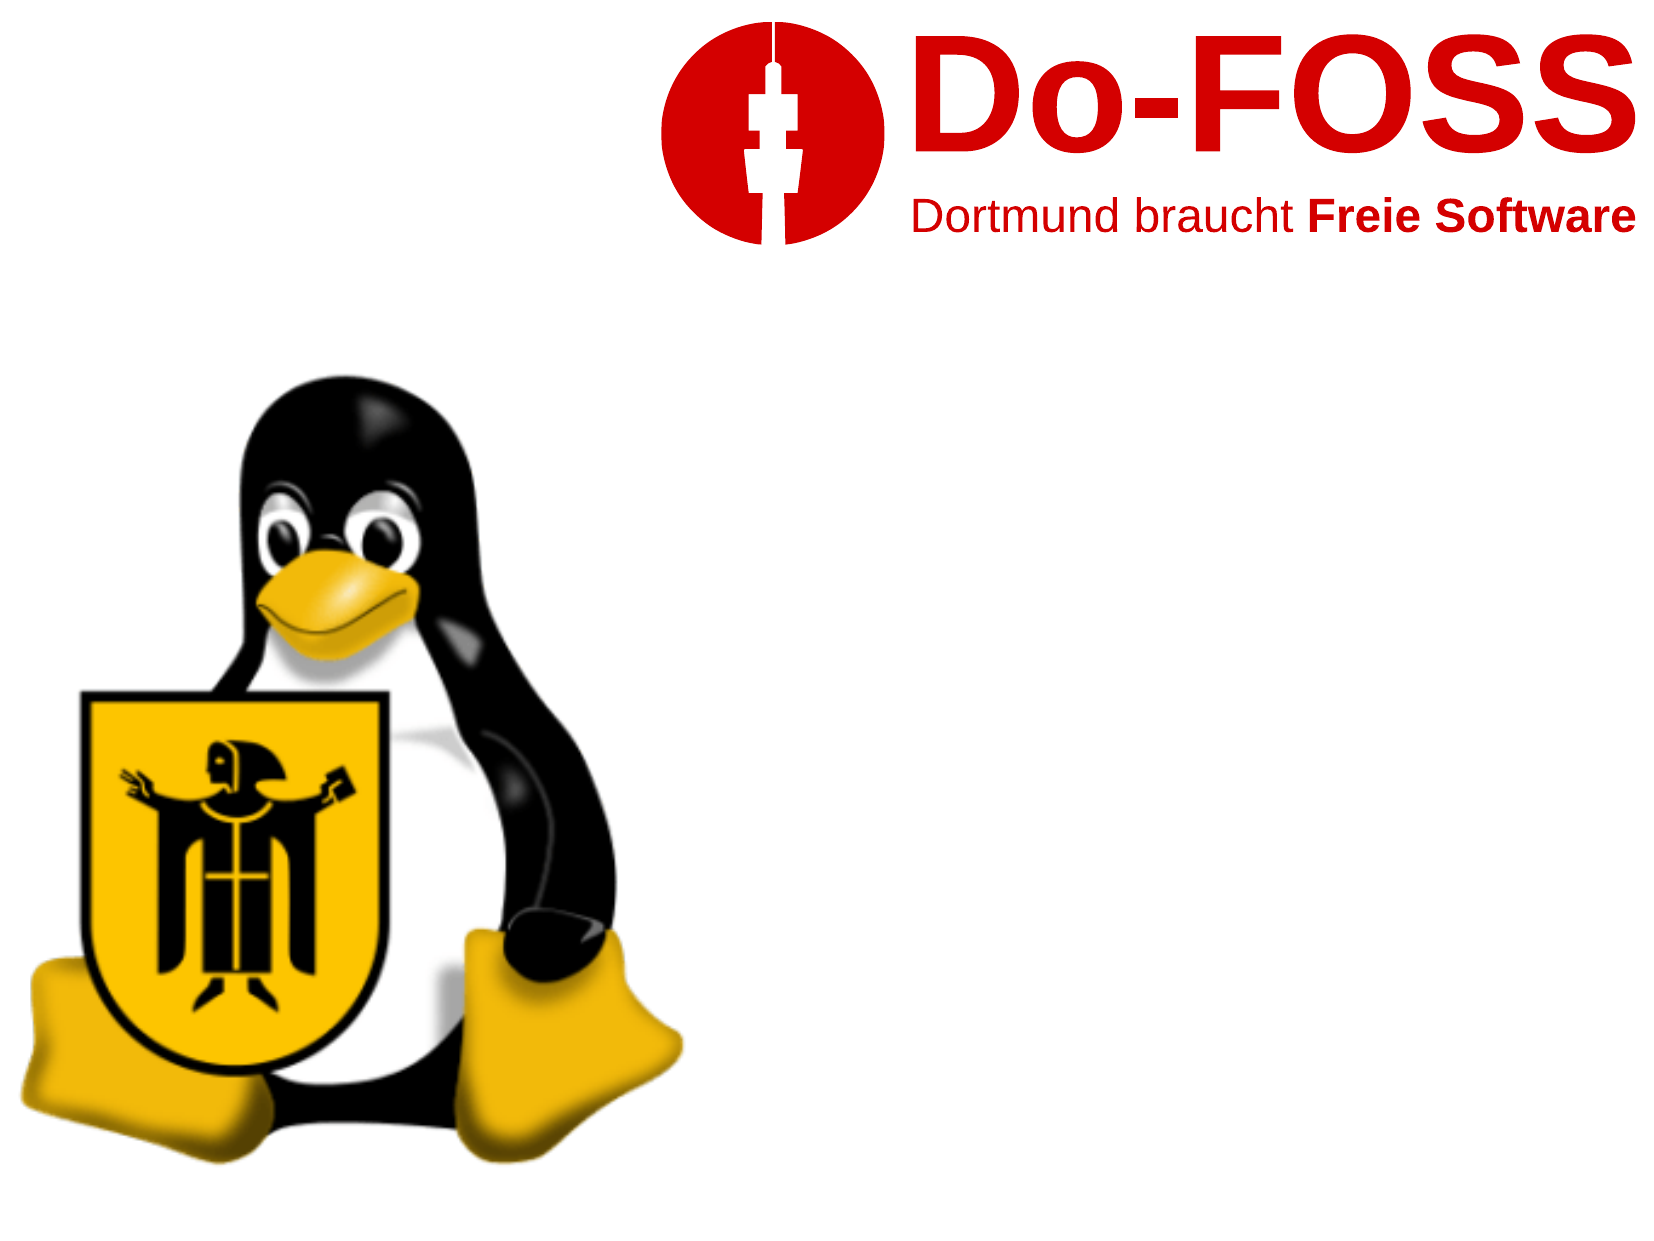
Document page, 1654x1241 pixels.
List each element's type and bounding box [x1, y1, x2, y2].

picture [0, 365, 727, 1170]
